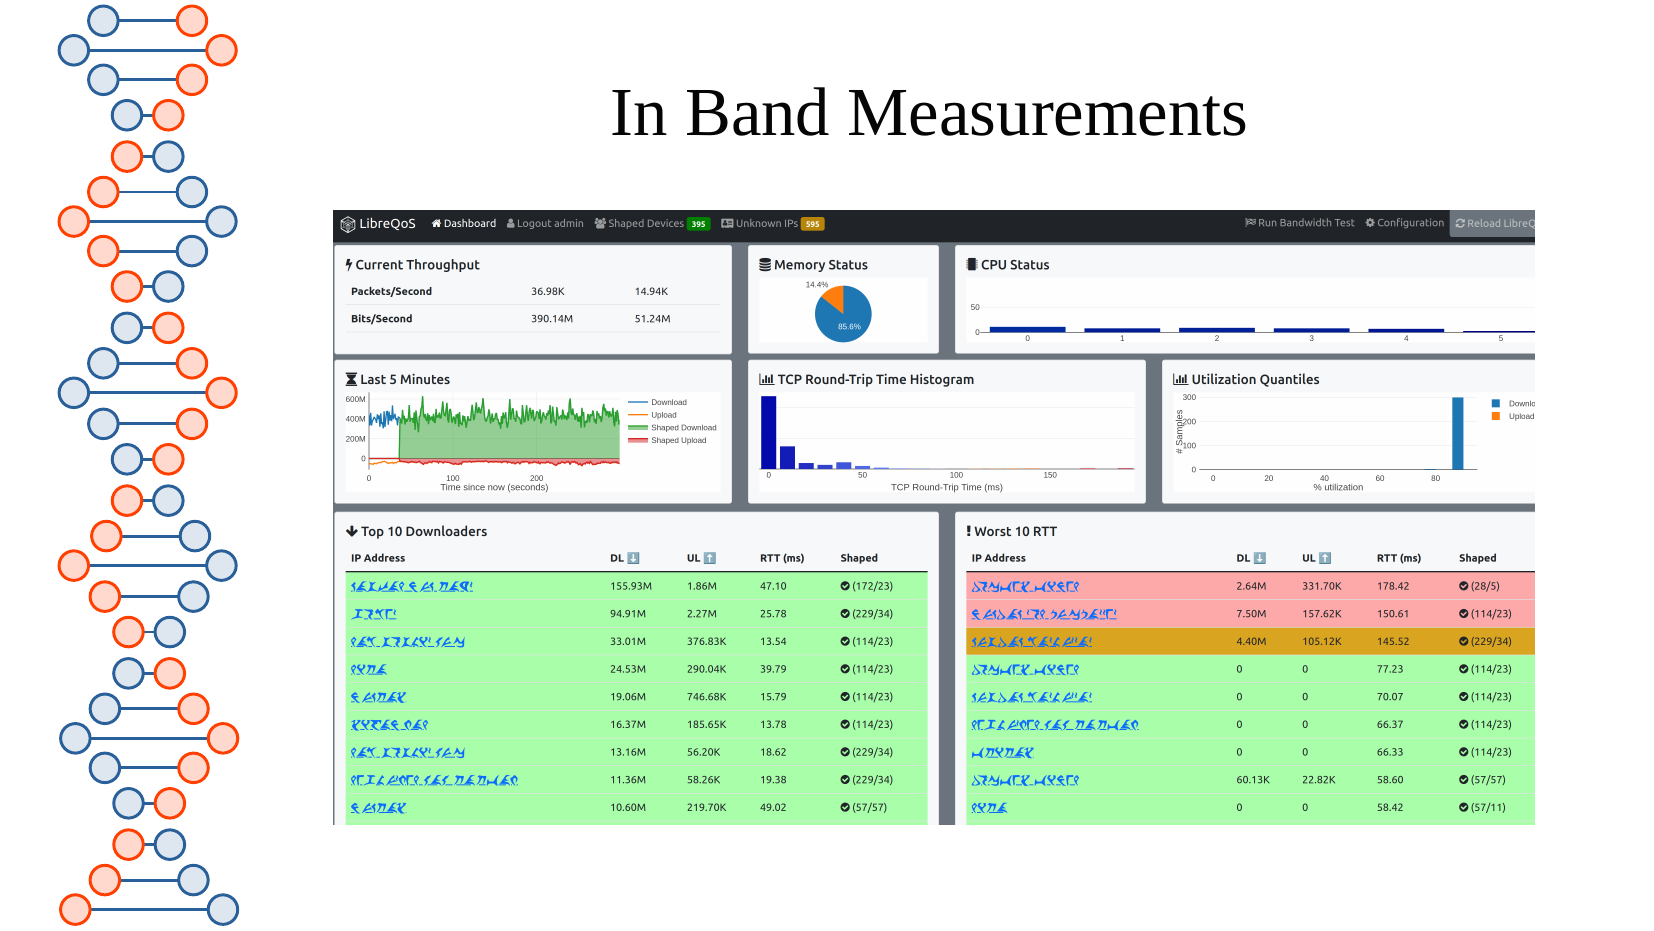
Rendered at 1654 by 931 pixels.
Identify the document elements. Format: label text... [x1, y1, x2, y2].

picture [333, 210, 1535, 826]
title In Band Measurements [265, 35, 1595, 189]
